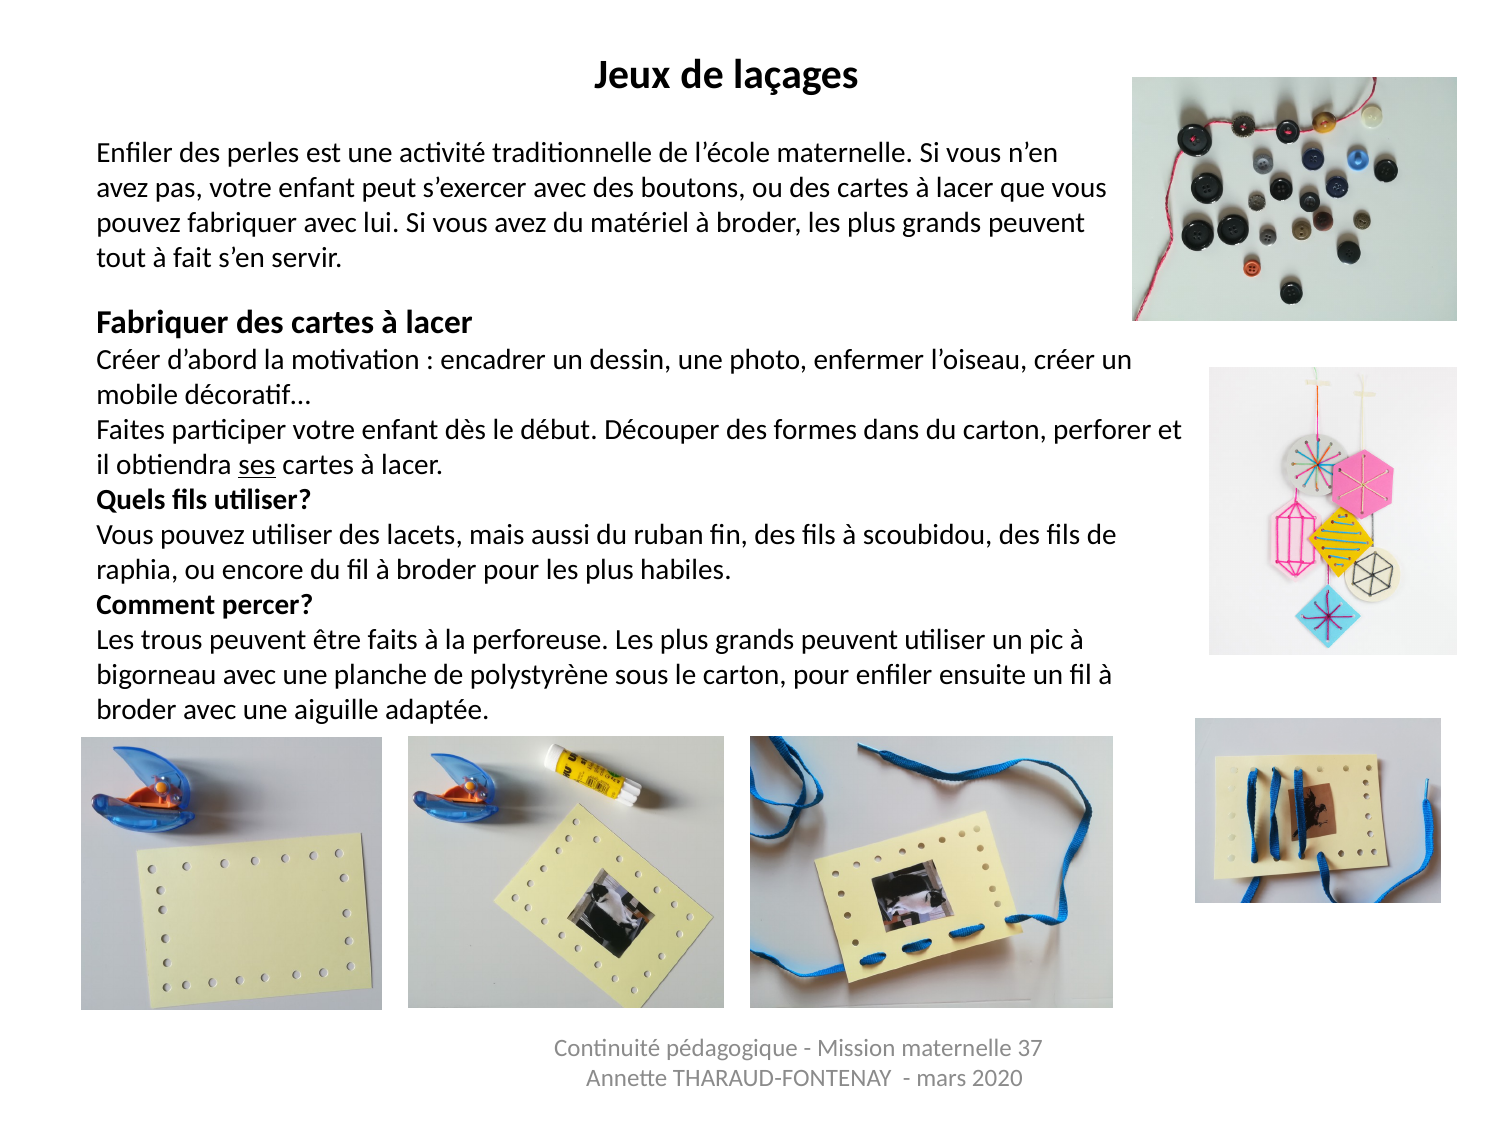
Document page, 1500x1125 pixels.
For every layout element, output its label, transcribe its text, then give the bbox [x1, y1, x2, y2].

picture [81, 737, 382, 1010]
picture [750, 736, 1113, 1008]
text_box Fabriquer des cartes à lacer Créer d’abord la motivation : encadrer un dessin, une photo, enfermer l’oiseau, créer un mobile décoratif… Faites participer votre enfant dès le début. Découper des formes dans du carton, perforer et il obtiendra ses cartes à lacer. Quels fils utiliser? Vous pouvez utiliser des lacets, mais aussi du ruban fin, des fils à scoubidou, des fils de raphia, ou encore du fil à broder pour les plus habiles. Comment percer? Les trous peuvent être faits à la perforeuse. Les plus grands peuvent utiliser un pic à bigorneau avec une planche de polystyrène sous le carton, pour enfiler ensuite un fil à broder avec une aiguille adaptée. [81, 293, 1210, 733]
text_box Enfiler des perles est une activité traditionnelle de l’école maternelle. Si vous n’en avez pas, votre enfant peut s’exercer avec des boutons, ou des cartes à lacer que vous pouvez fabriquer avec lui. Si vous avez du matériel à broder, les plus grands peuvent tout à fait s’en servir. [81, 126, 1132, 282]
picture [408, 736, 724, 1009]
text_box Continuité pédagogique - Mission maternelle 37 Annette THARAUD-FONTENAY - mars 2020 [452, 1031, 1158, 1091]
picture [1132, 77, 1457, 321]
picture [1195, 718, 1441, 903]
text_box Jeux de laçages [579, 39, 921, 104]
picture [1210, 367, 1457, 655]
